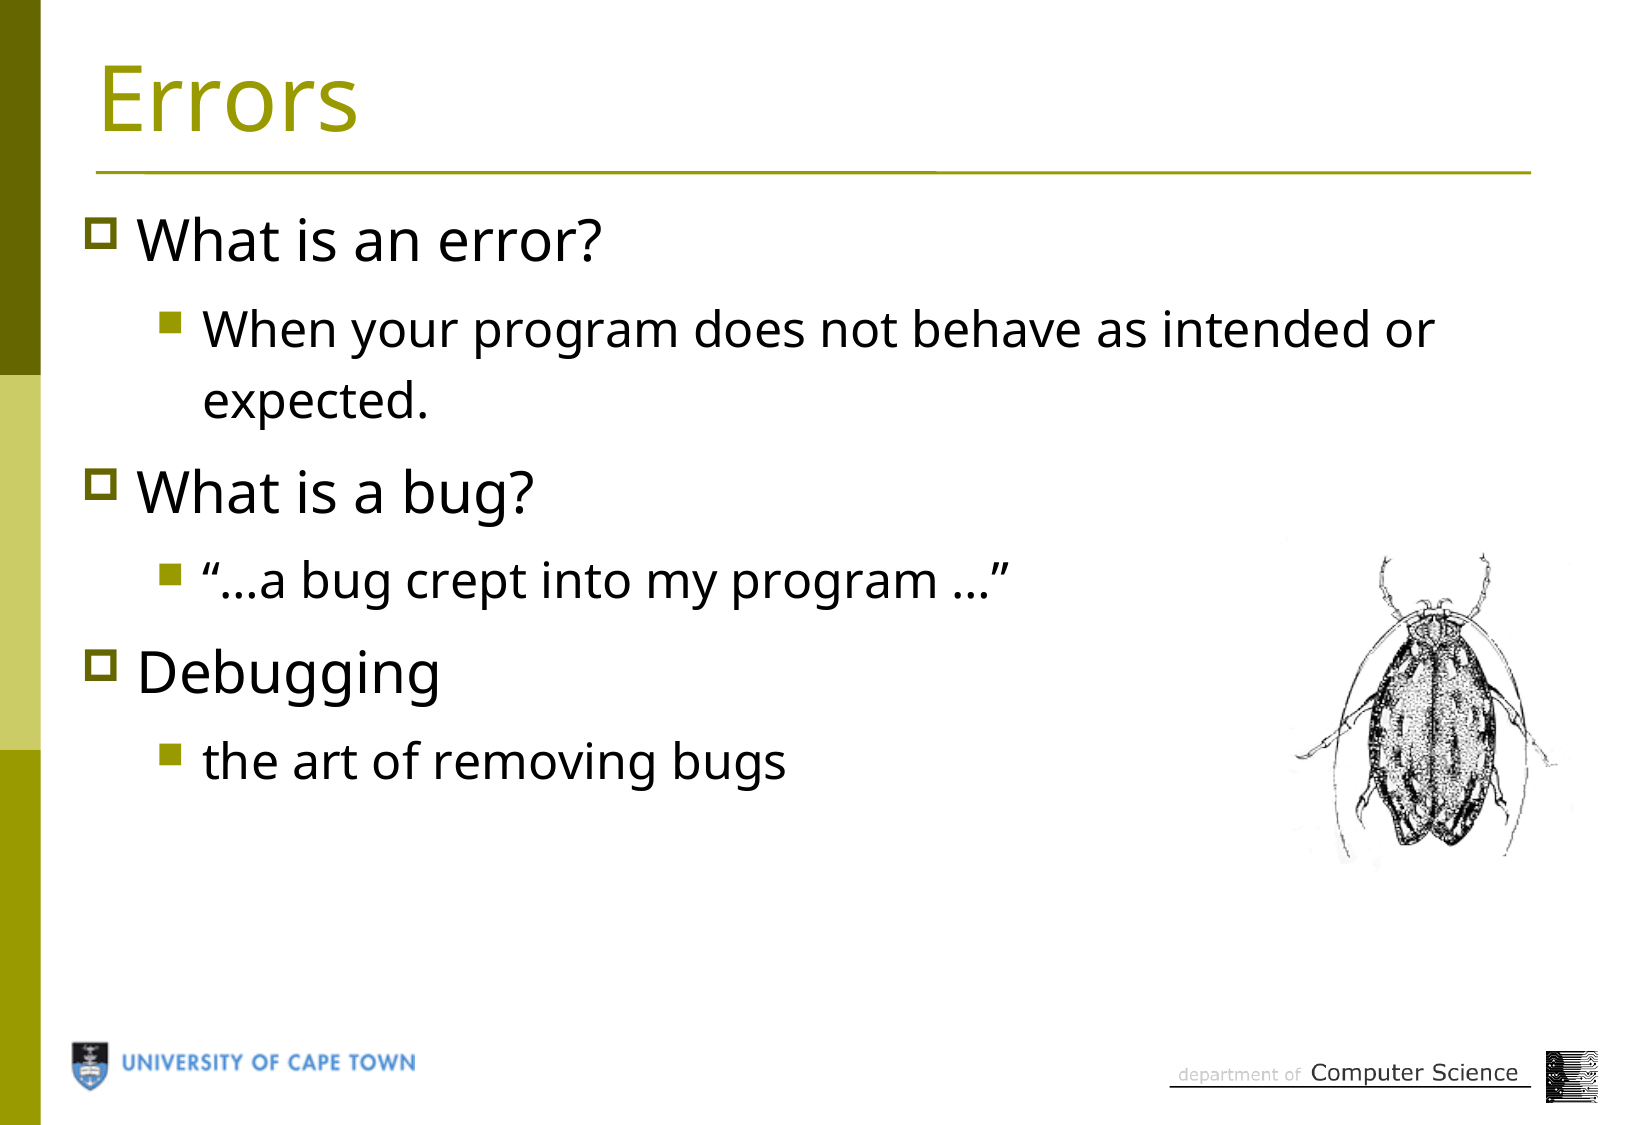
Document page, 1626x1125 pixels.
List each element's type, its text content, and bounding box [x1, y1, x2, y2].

picture [1546, 1051, 1598, 1103]
list What is an error? When your program does not behave as intended or expected. What is a bug? “…a bug crept into my program …” Debugging the art of removing bugs [81, 196, 1543, 991]
picture [1169, 1043, 1532, 1091]
picture [61, 1024, 415, 1103]
title Errors [81, 21, 1543, 180]
picture [1543, 537, 1573, 885]
